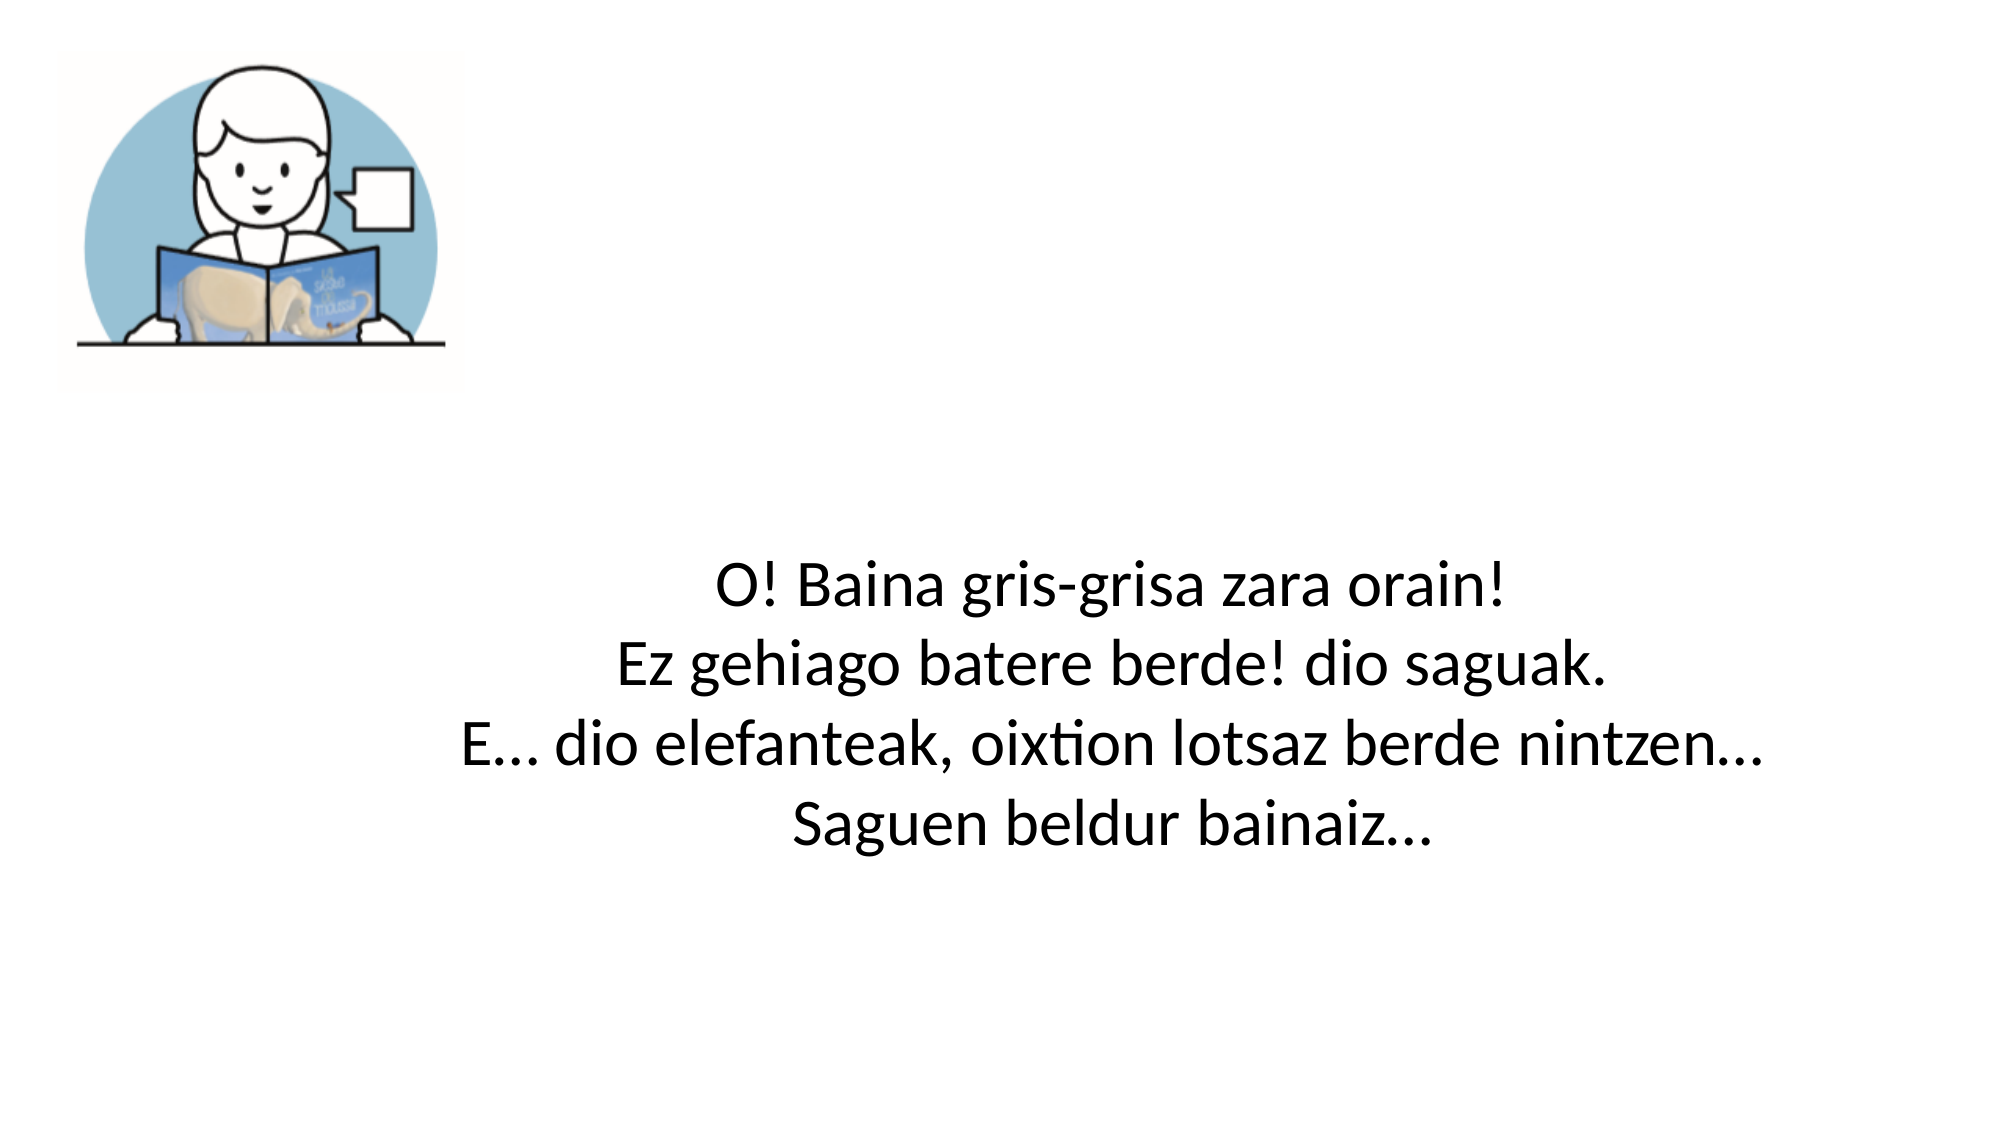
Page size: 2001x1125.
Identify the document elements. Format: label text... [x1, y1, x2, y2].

text_box O! Baina gris-grisa zara orain! Ez gehiago batere berde! dio saguak. E… dio elefanteak, oixtion lotsaz berde nintzen… Saguen beldur bainaiz… [409, 531, 1816, 867]
picture [46, 51, 466, 394]
